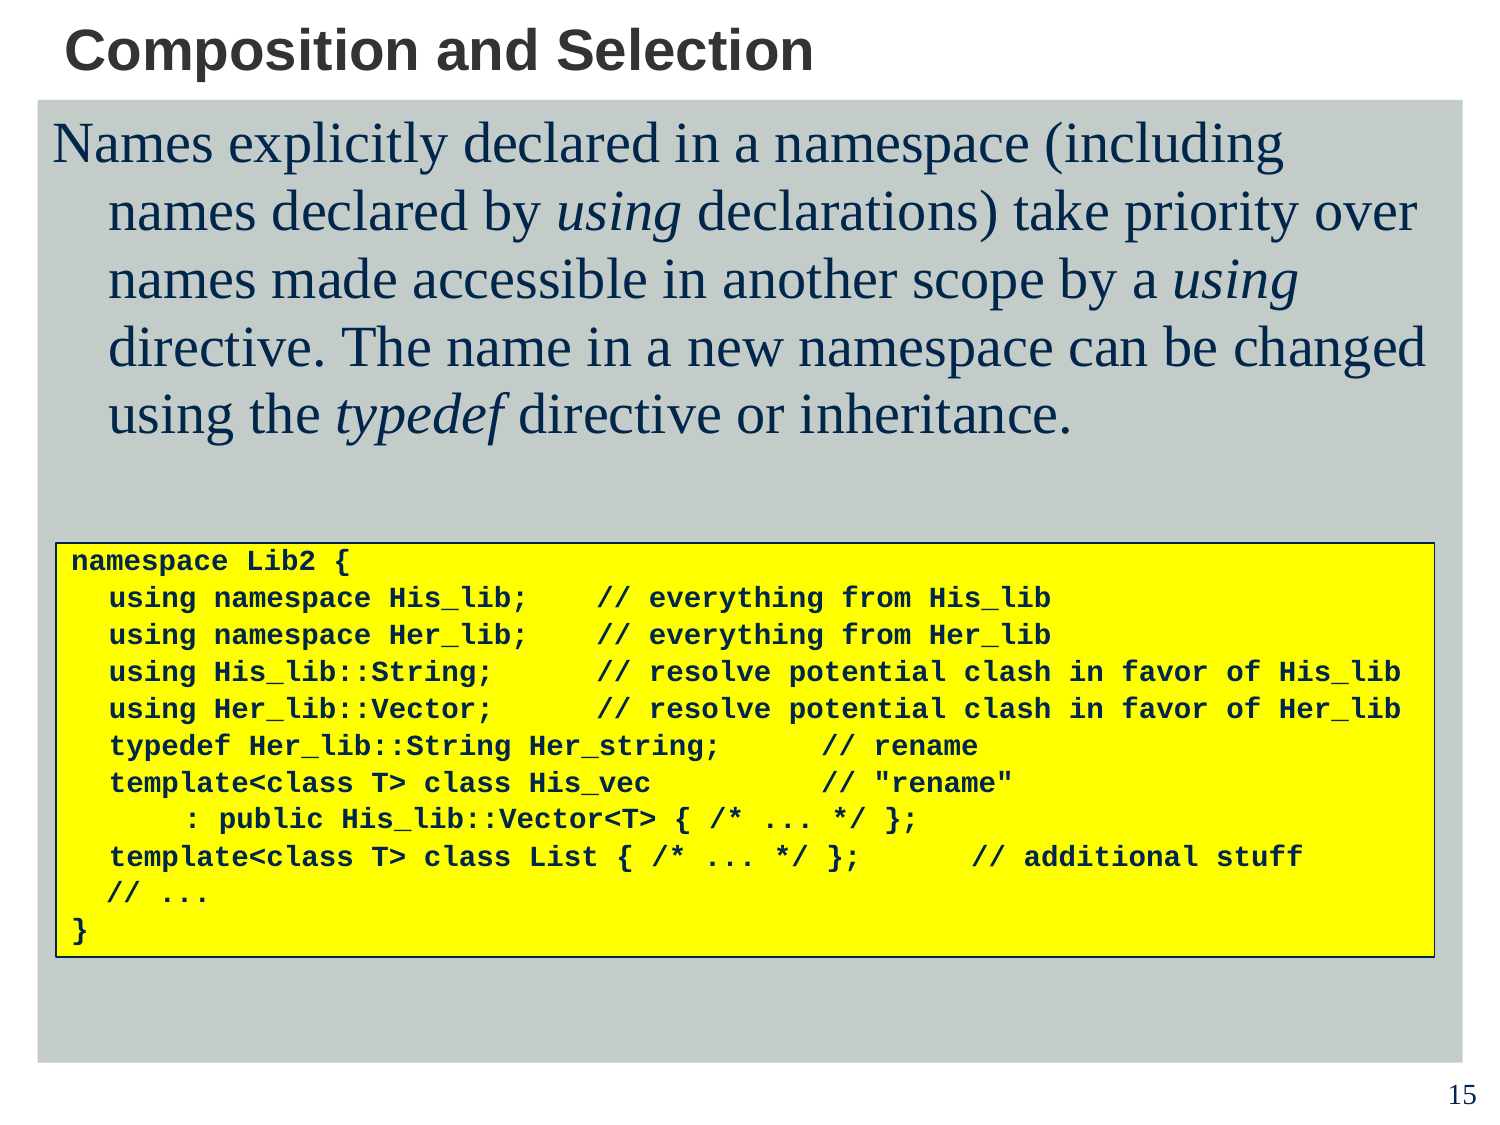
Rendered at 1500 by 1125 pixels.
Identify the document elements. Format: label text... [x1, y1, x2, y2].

title Composition and Selection [50, 0, 1450, 91]
list Names explicitly declared in a namespace (including names declared by using declarations) take priority over names made accessible in another scope by a using directive. The name in a new namespace can be changed using the typedef directive or inheritance. [37, 99, 1463, 1063]
text_box namespace Lib2 { using namespace His_lib; // everything from His_lib using namespace Her_lib; // everything from Her_lib using His_lib::String; // resolve potential clash in favor of His_lib using Her_lib::Vector; // resolve potential clash in favor of Her_lib typedef Her_lib::String Her_string; // rename template<class T> class His_vec // "rename" : public His_lib::Vector<T> { /* ... */ }; template<class T> class List { /* ... */ }; // additional stuff // ... } [56, 534, 1435, 1051]
